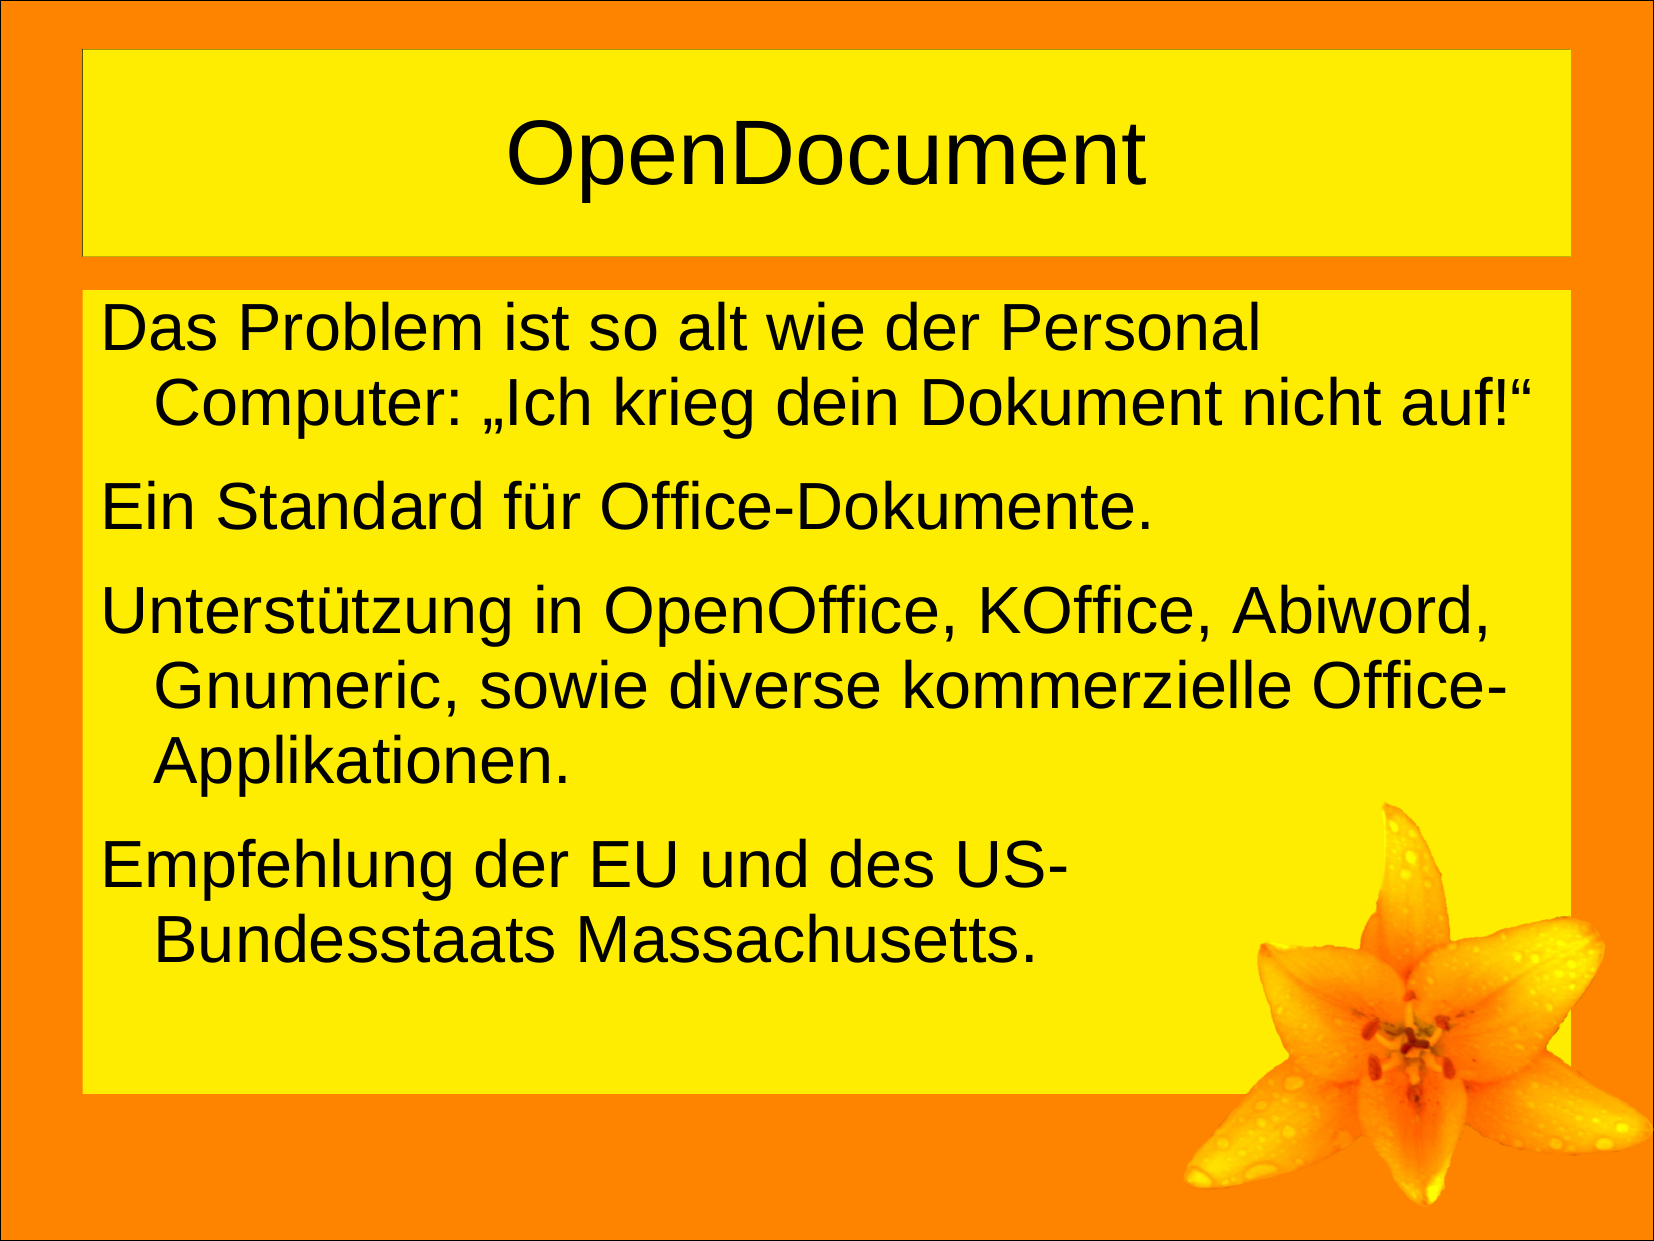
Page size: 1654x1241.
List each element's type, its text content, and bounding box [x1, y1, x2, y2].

text_box [0, 0, 1654, 1241]
title OpenDocument [82, 49, 1571, 257]
list Das Problem ist so alt wie der Personal Computer: „Ich krieg dein Dokument nicht auf!“ Ein Standard für Office-Dokumente. Unterstützung in OpenOffice, KOffice, Abiword, Gnumeric, sowie diverse kommerzielle Office-Applikationen. Empfehlung der EU und des US- Bundesstaats Massachusetts. [82, 290, 1571, 1094]
picture [1181, 767, 1654, 1241]
